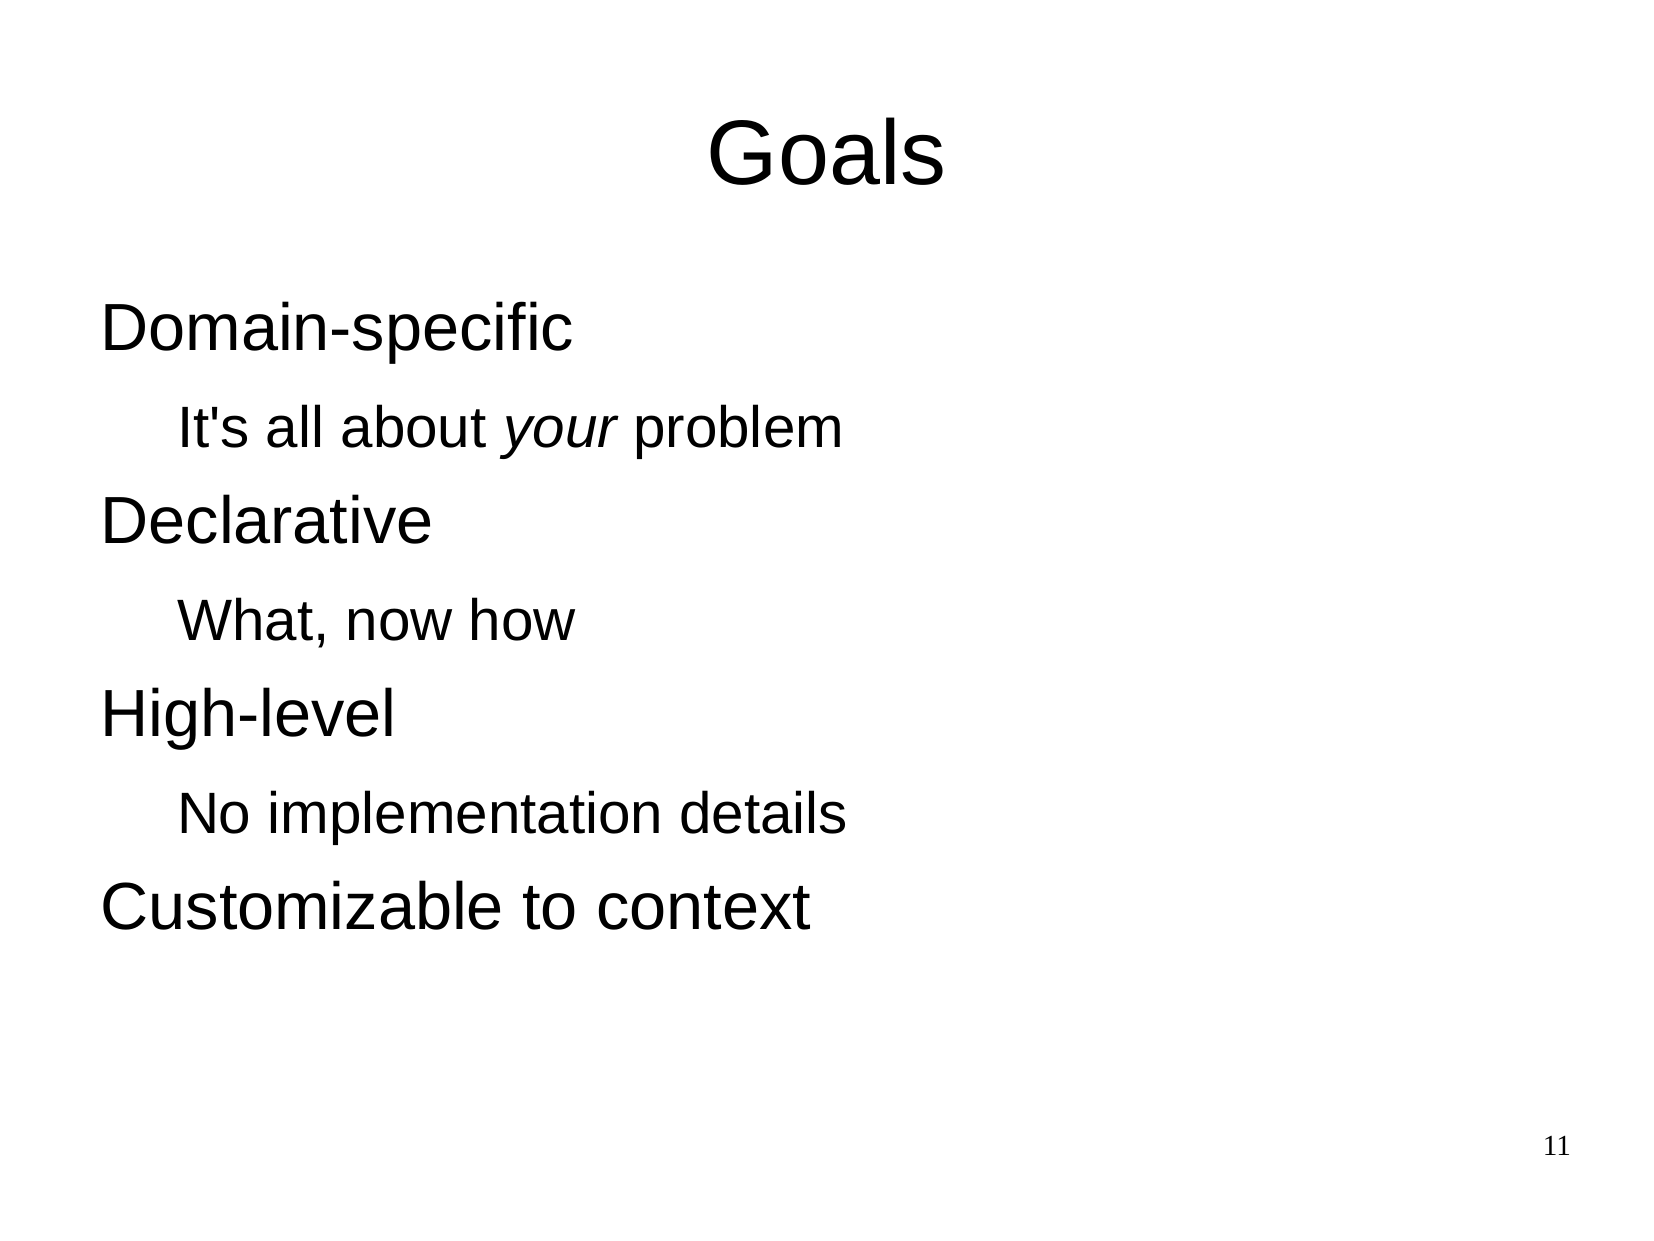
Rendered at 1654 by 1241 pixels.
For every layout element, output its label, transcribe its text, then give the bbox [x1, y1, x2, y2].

list Domain-specific It's all about your problem Declarative What, now how High-level No implementation details Customizable to context [82, 290, 1571, 1094]
title Goals [82, 49, 1571, 257]
